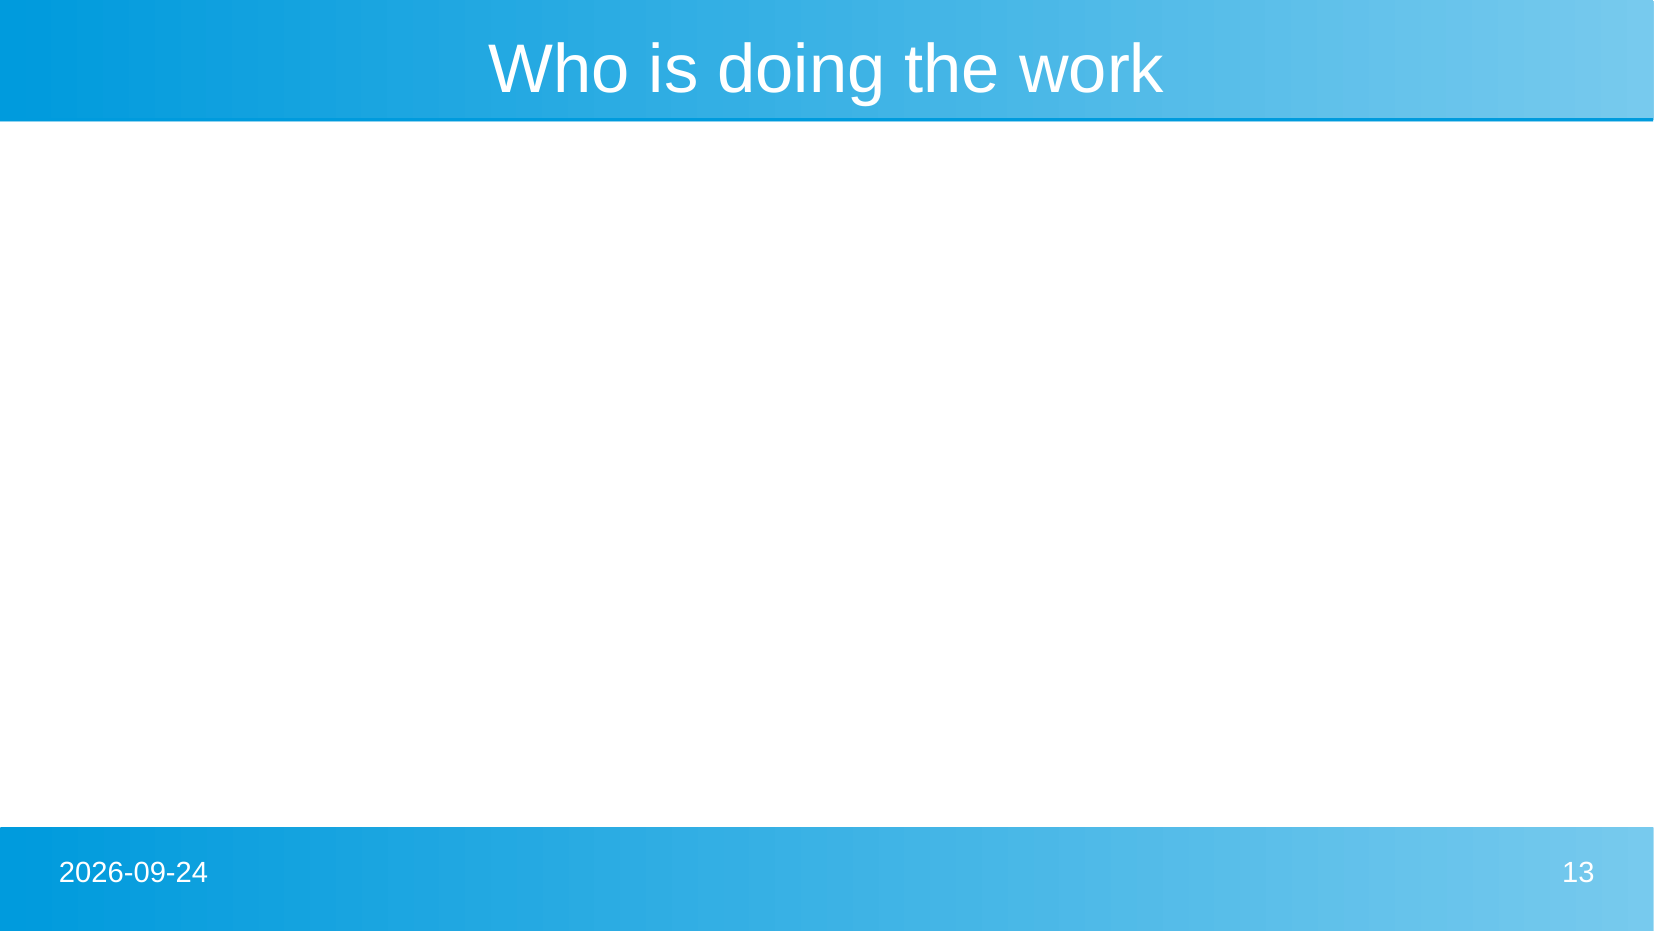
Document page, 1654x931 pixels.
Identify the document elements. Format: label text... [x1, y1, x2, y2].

title Who is doing the work [59, 29, 1595, 108]
